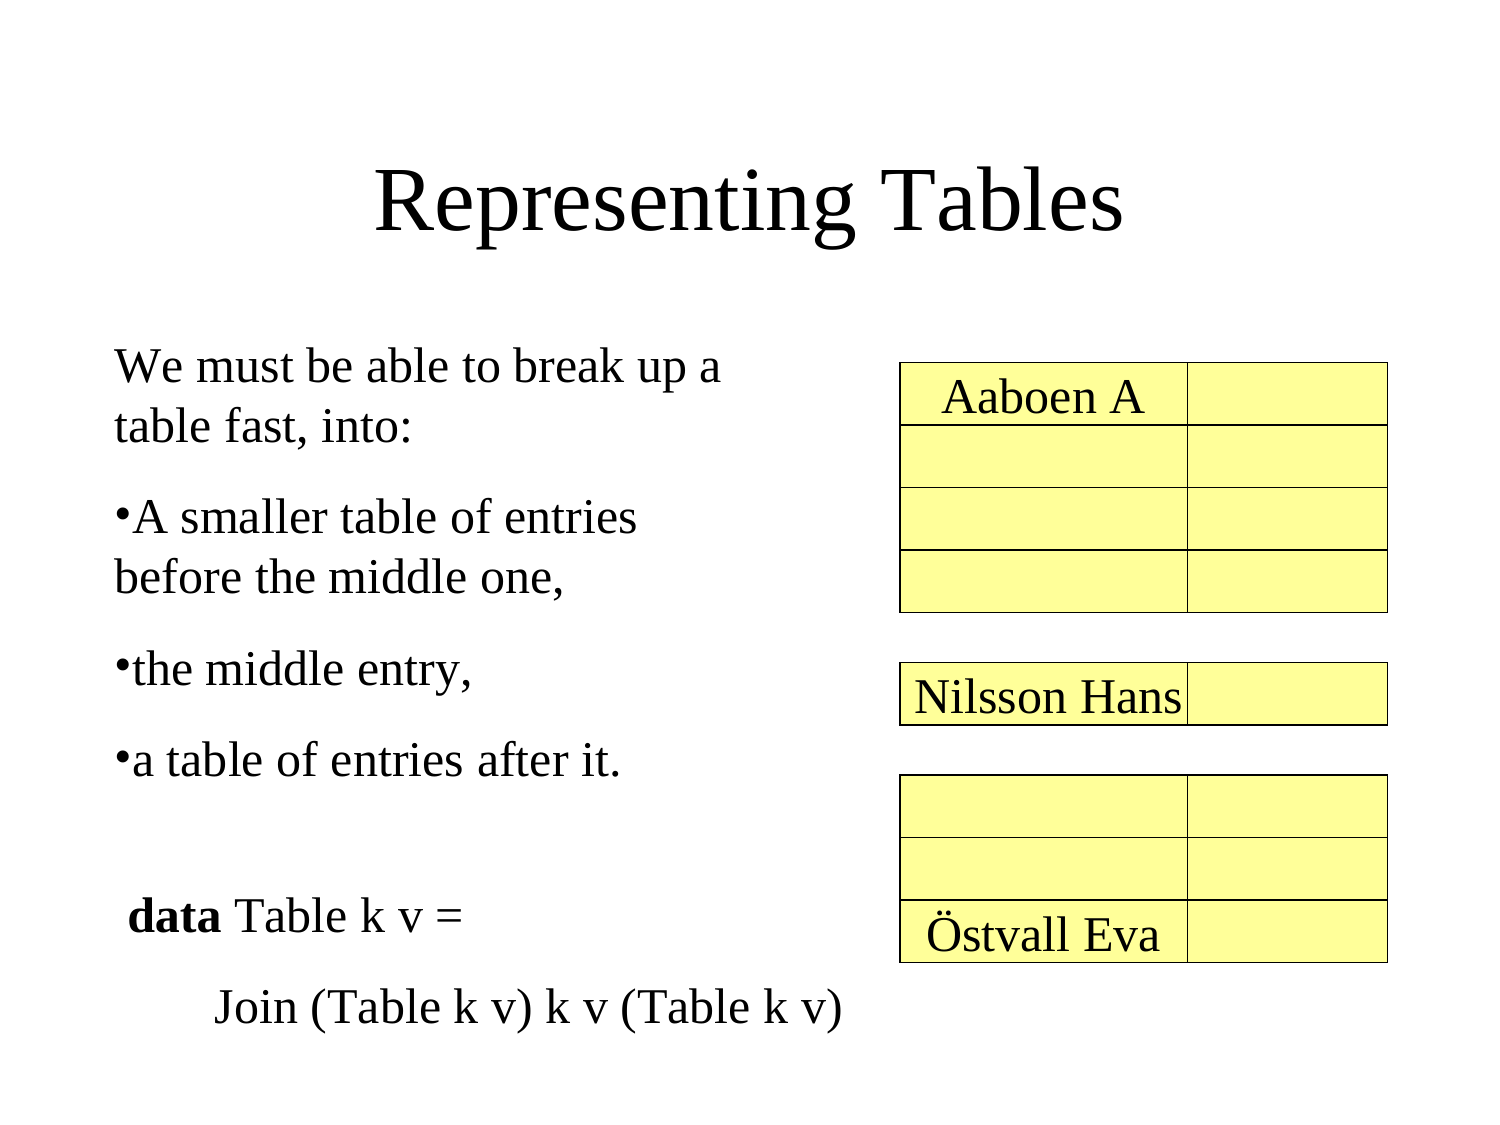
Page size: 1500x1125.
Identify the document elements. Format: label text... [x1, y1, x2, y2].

text_box We must be able to break up a table fast, into: A smaller table of entries before the middle one, the middle entry, a table of entries after it. [99, 324, 788, 795]
text_box [900, 362, 1388, 613]
title Representing Tables [112, 99, 1388, 288]
text_box data Table k v = Join (Table k v) k v (Table k v) [112, 875, 863, 1042]
text_box [1187, 662, 1388, 725]
text_box Aaboen A [900, 362, 1187, 425]
text_box Nilsson Hans [900, 662, 1187, 725]
text_box [900, 774, 1388, 963]
text_box Östvall Eva [900, 900, 1187, 963]
